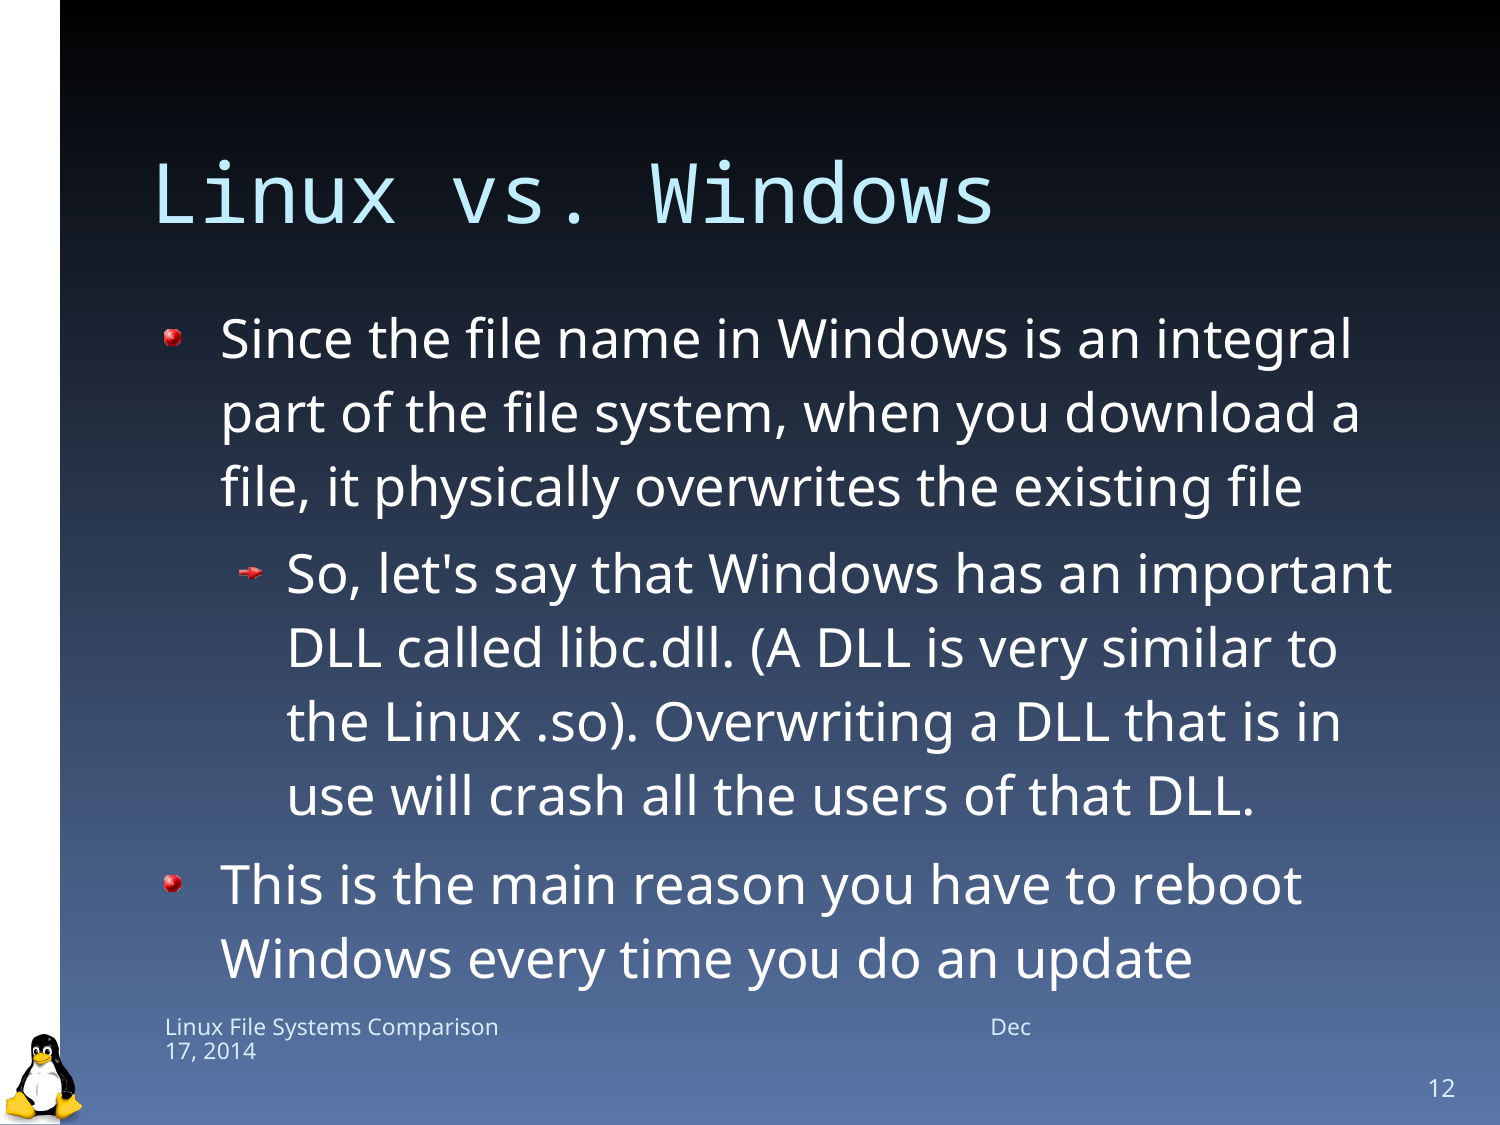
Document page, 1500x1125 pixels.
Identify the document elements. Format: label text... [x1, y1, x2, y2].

title Linux vs. Windows [149, 84, 1425, 292]
picture [0, 1034, 82, 1125]
list Since the file name in Windows is an integral part of the file system, when you download a file, it physically overwrites the existing file So, let's say that Windows has an important DLL called libc.dll. (A DLL is very similar to the Linux .so). Overwriting a DLL that is in use will crash all the users of that DLL. This is the main reason you have to reboot Windows every time you do an update [149, 292, 1425, 1035]
